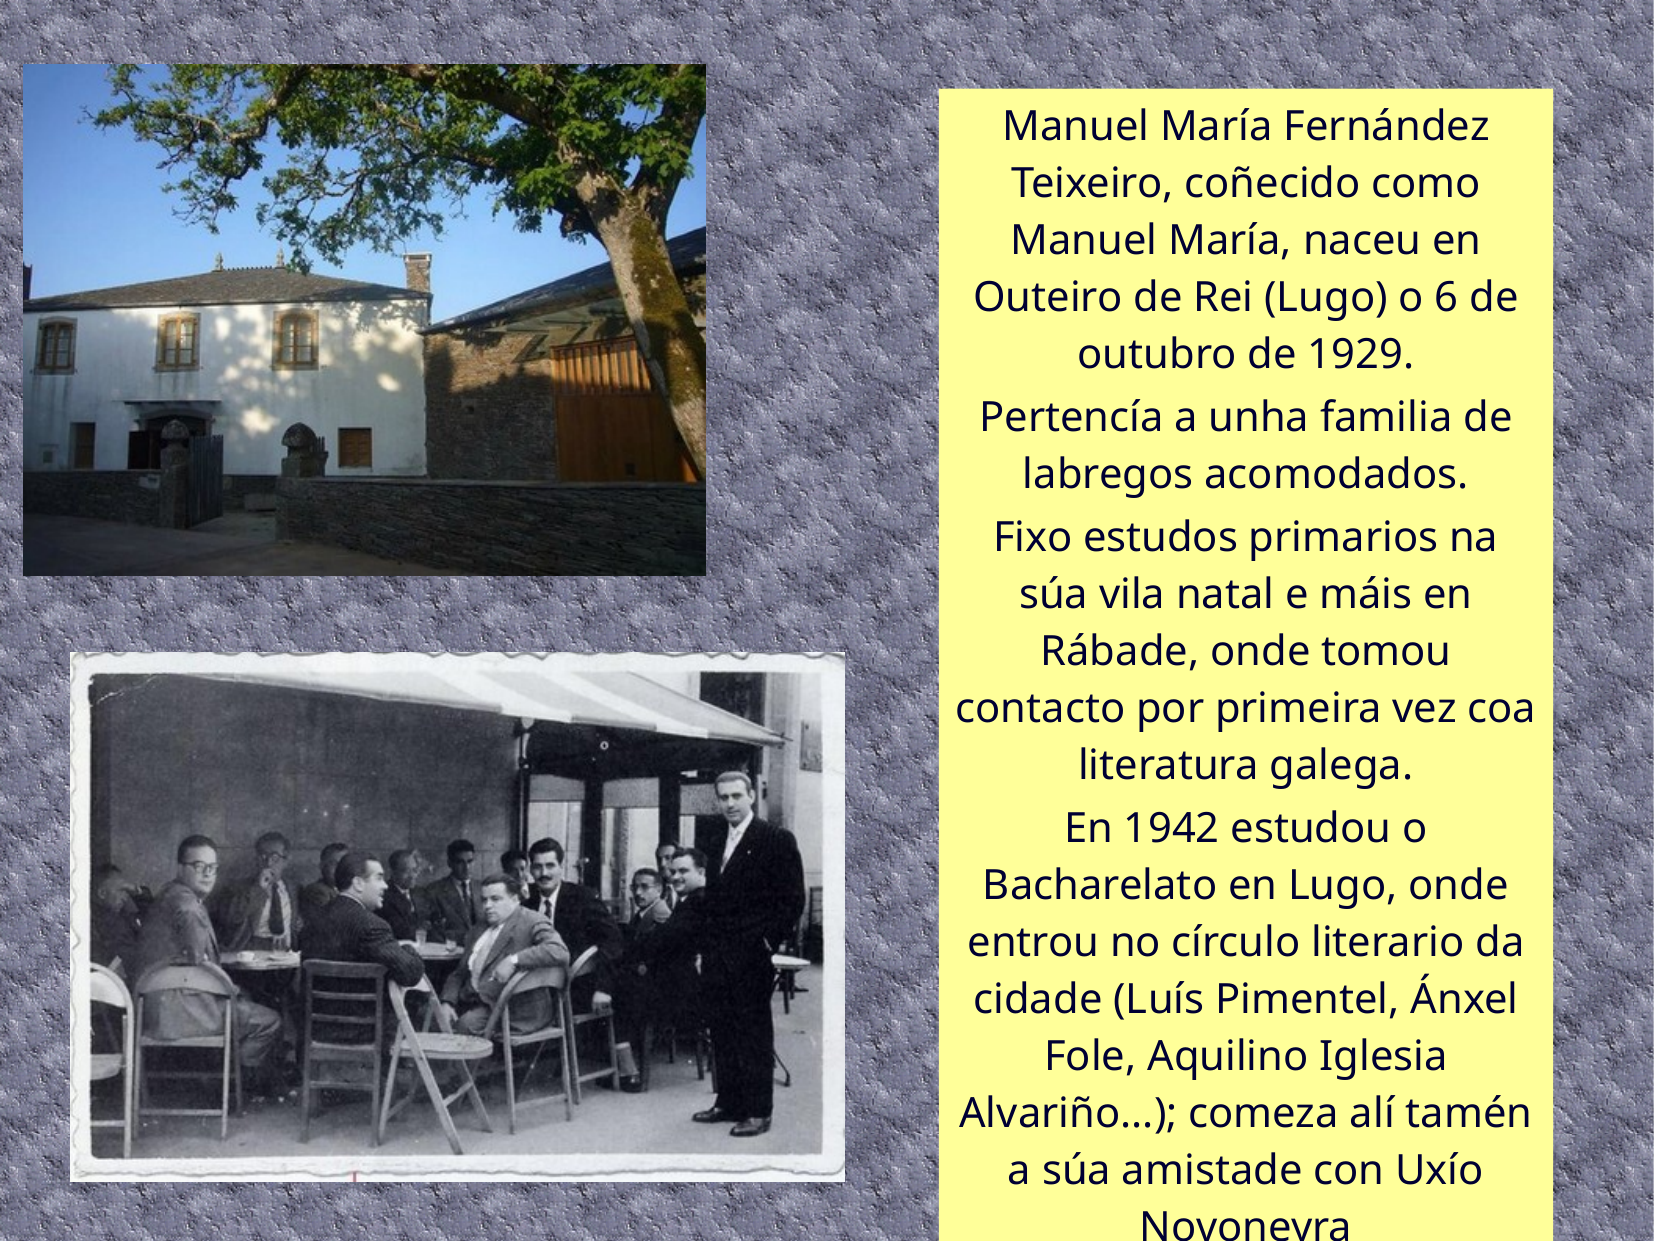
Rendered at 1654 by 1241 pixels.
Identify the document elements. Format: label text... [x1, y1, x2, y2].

text_box Manuel María Fernández Teixeiro, coñecido como Manuel María, naceu en Outeiro de Rei (Lugo) o 6 de outubro de 1929. Pertencía a unha familia de labregos acomodados. Fixo estudos primarios na súa vila natal e máis en Rábade, onde tomou contacto por primeira vez coa literatura galega. En 1942 estudou o Bacharelato en Lugo, onde entrou no círculo literario da cidade (Luís Pimentel, Ánxel Fole, Aquilino Iglesia Alvariño...); comeza alí tamén a súa amistade con Uxío Novoneyra [938, 88, 1554, 1114]
picture [0, 0, 1654, 1241]
